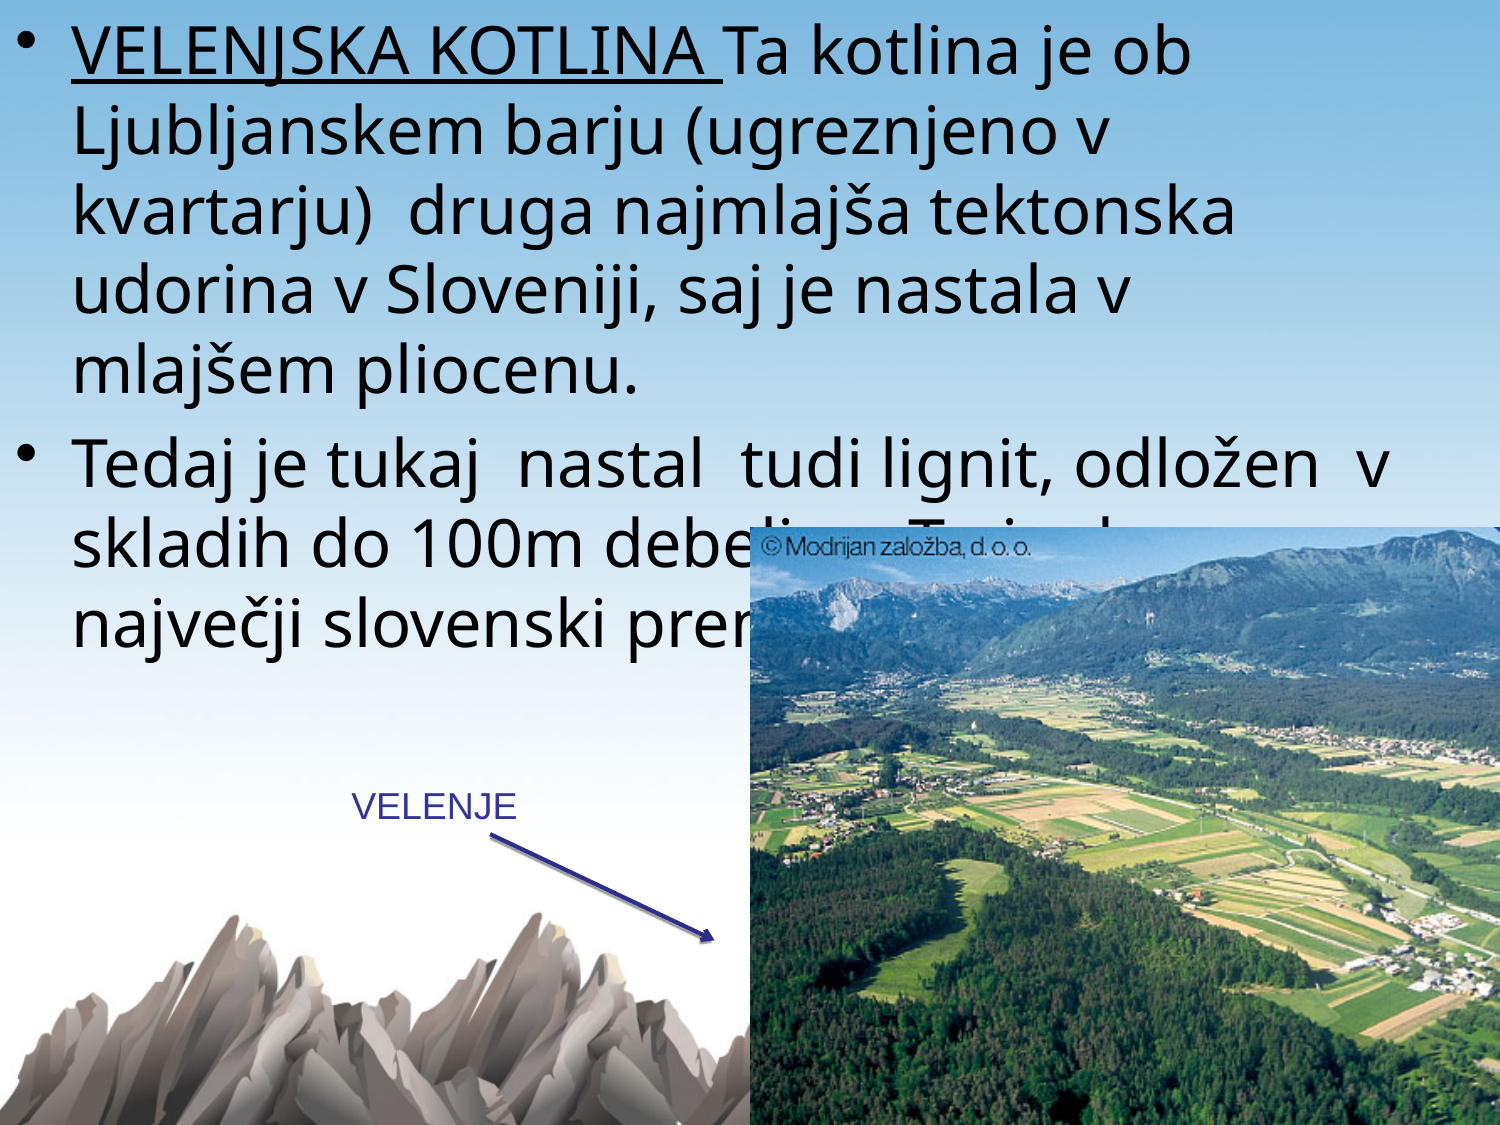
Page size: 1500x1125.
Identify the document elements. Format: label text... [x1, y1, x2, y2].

list VELENJSKA KOTLINA Ta kotlina je ob Ljubljanskem barju (ugreznjeno v kvartarju) druga najmlajša tektonska udorina v Sloveniji, saj je nastala v mlajšem pliocenu. Tedaj je tukaj nastal tudi lignit, odložen v skladih do 100m debeline. Tu je danes največji slovenski premogovnik. [0, 0, 1425, 1005]
picture [0, 0, 1500, 1125]
text_box VELENJE [336, 774, 550, 835]
